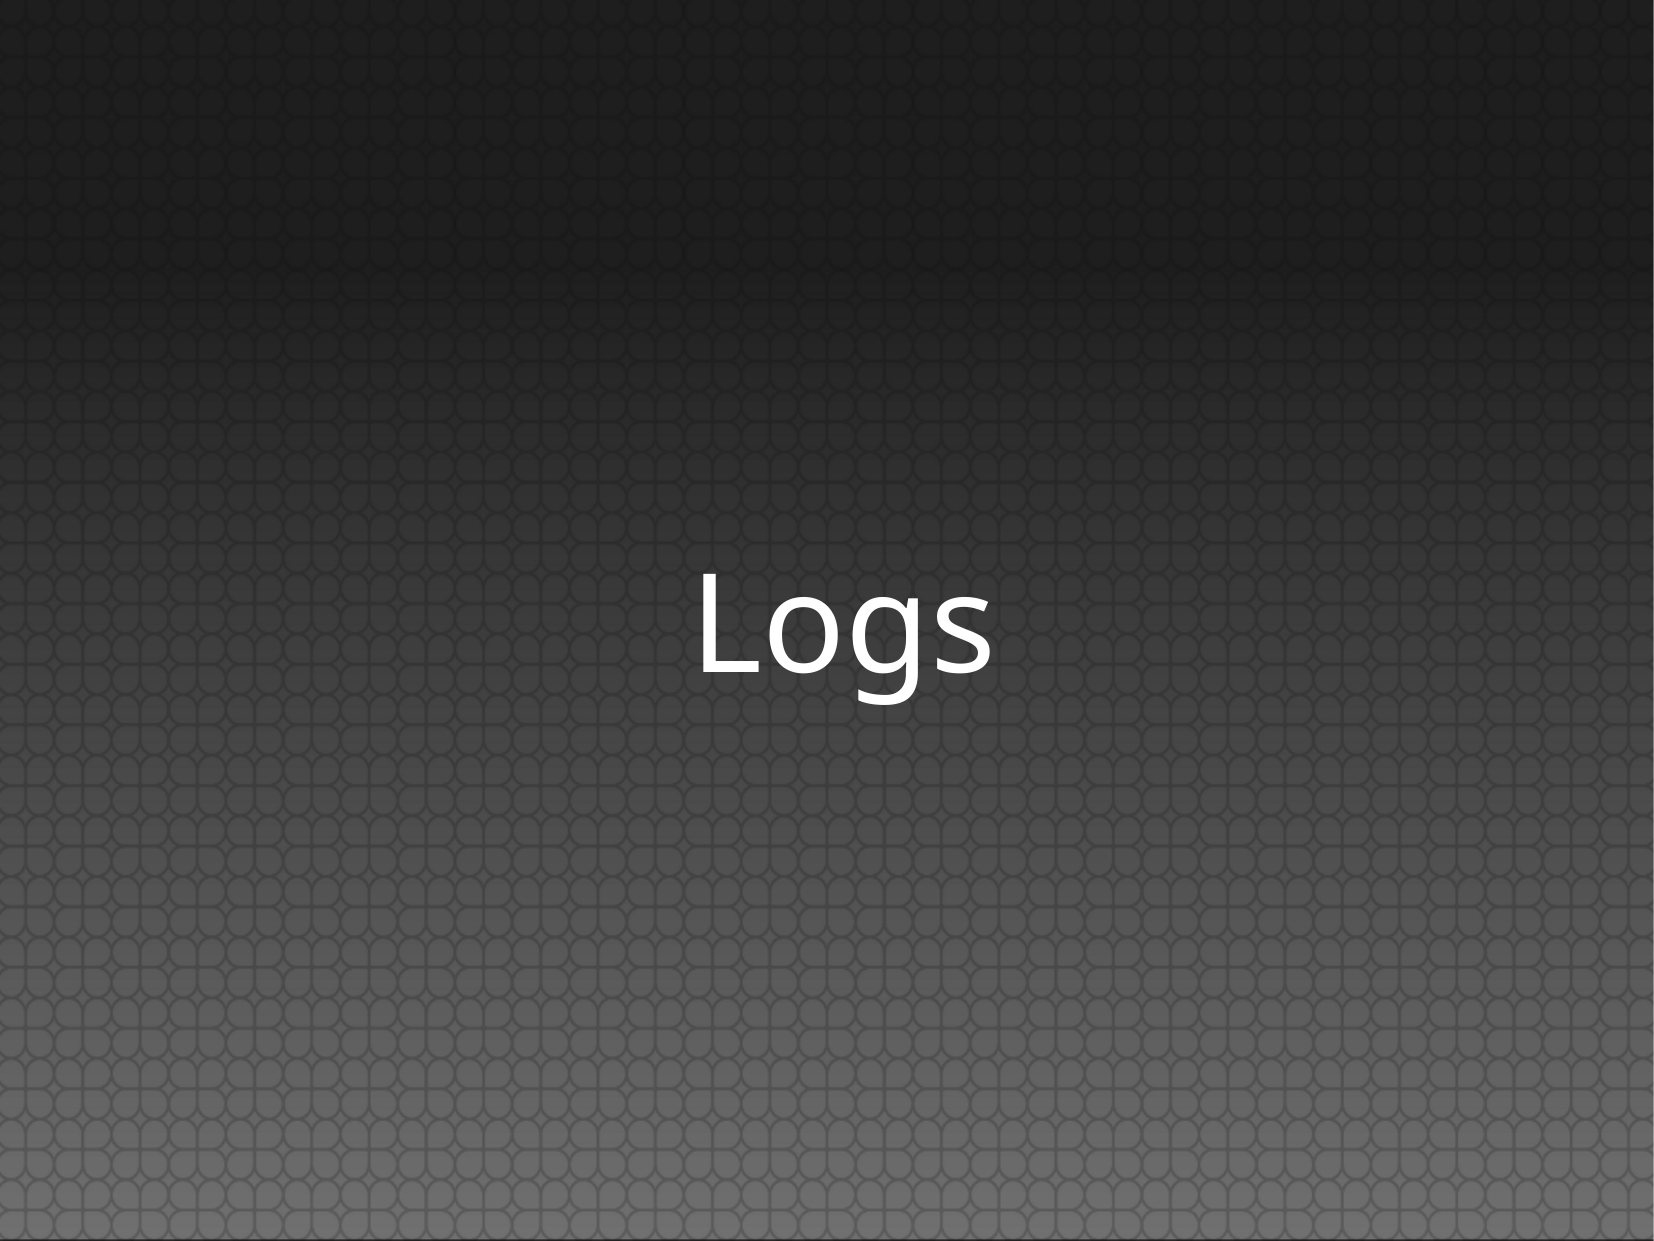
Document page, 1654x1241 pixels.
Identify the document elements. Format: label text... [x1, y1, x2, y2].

picture [0, 0, 1654, 1241]
title Logs [75, 415, 1564, 823]
